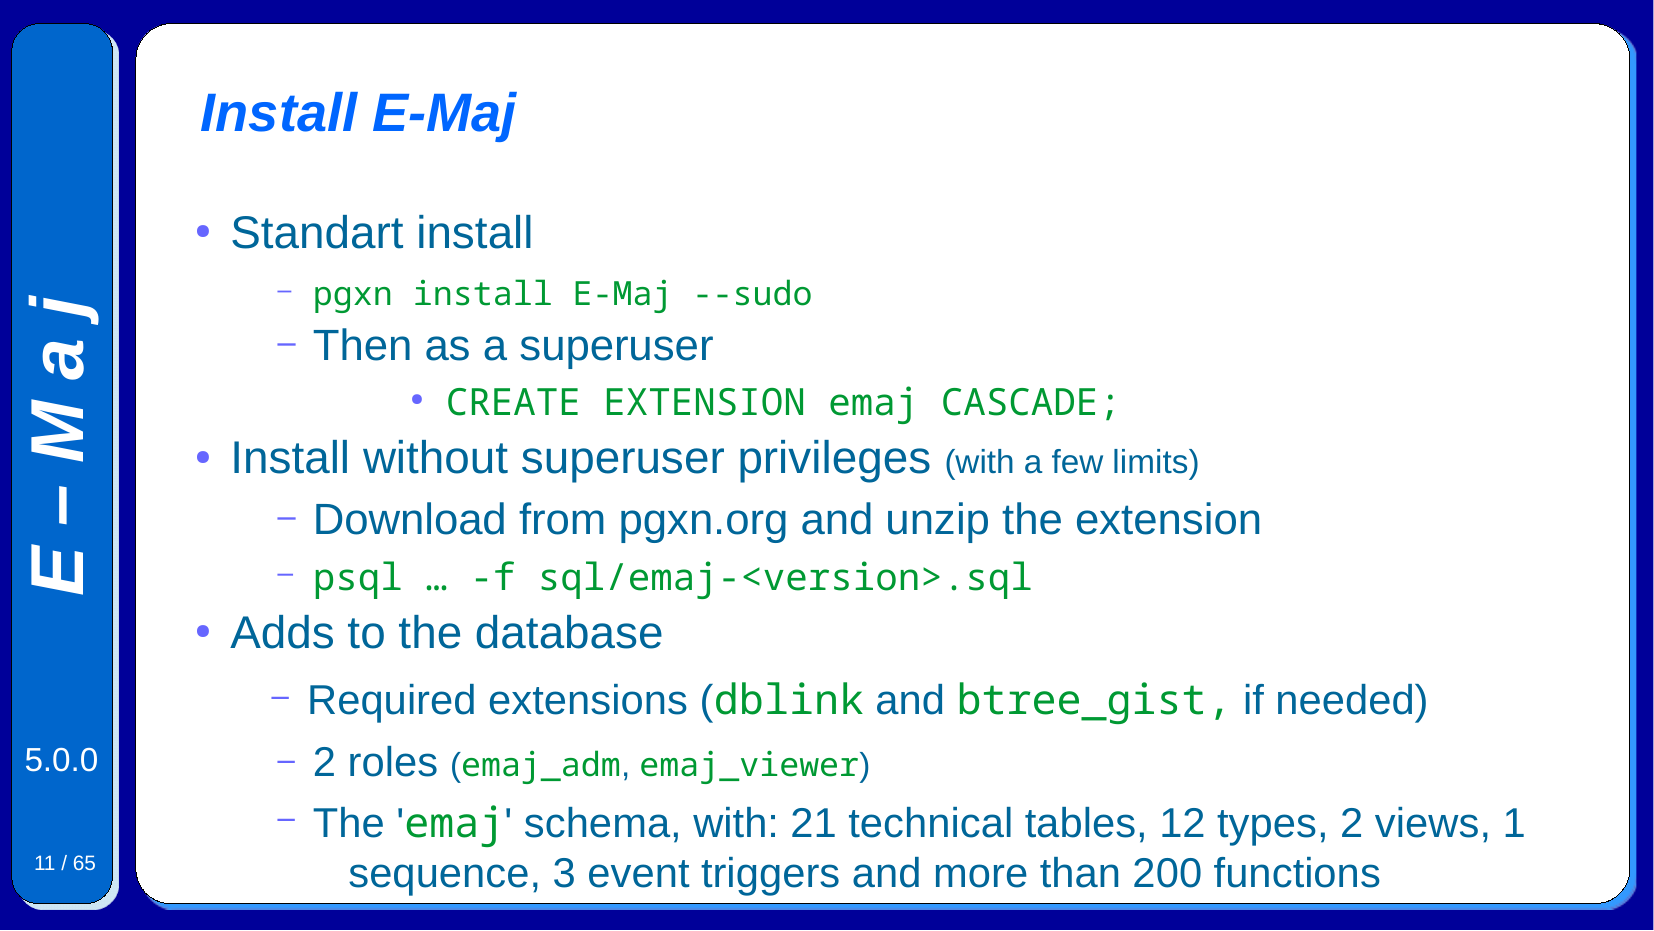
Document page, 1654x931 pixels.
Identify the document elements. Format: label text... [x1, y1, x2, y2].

title Install E-Maj [200, 34, 1575, 191]
list Standart install pgxn install E-Maj --sudo Then as a superuser CREATE EXTENSION emaj CASCADE; Install without superuser privileges (with a few limits) Download from pgxn.org and unzip the extension psql … -f sql/emaj-<version>.sql Adds to the database Required extensions (dblink and btree_gist, if needed) 2 roles (emaj_adm, emaj_viewer) The 'emaj' schema, with: 21 technical tables, 12 types, 2 views, 1 sequence, 3 event triggers and more than 200 functions [177, 206, 1587, 873]
